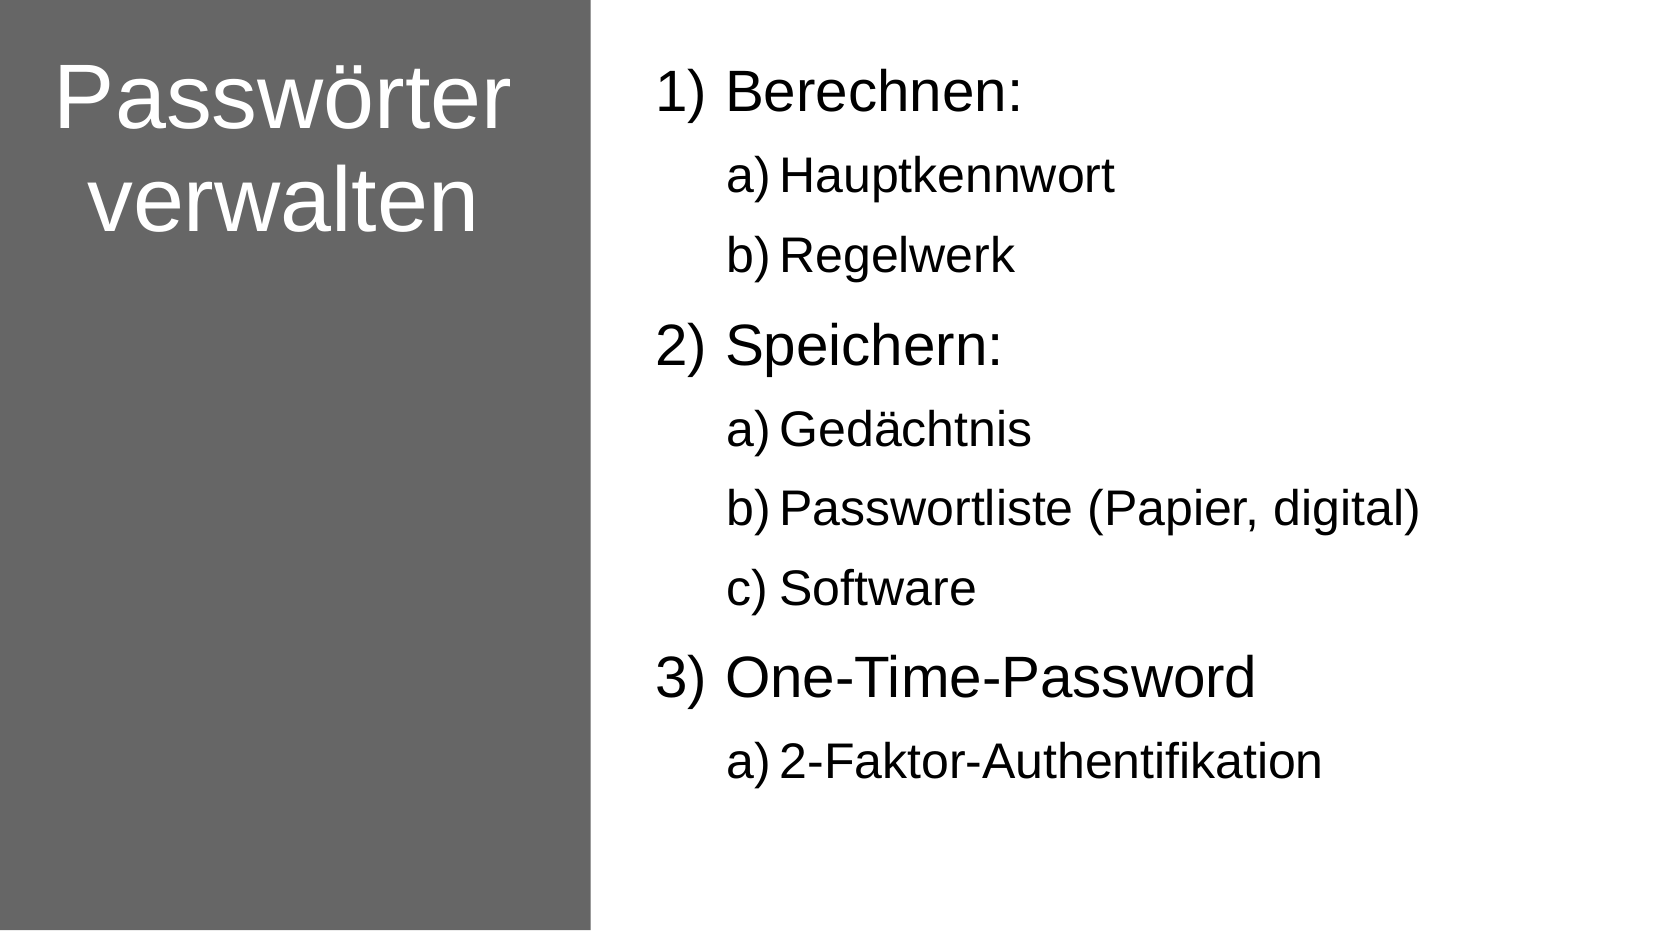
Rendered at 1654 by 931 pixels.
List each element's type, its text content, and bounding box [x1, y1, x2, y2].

list Berechnen: Hauptkennwort Regelwerk Speichern: Gedächtnis Passwortliste (Papier, digital) Software One-Time-Password 2-Faktor-Authentifikation [637, 59, 1630, 886]
title Passwörter verwalten [47, 45, 520, 875]
